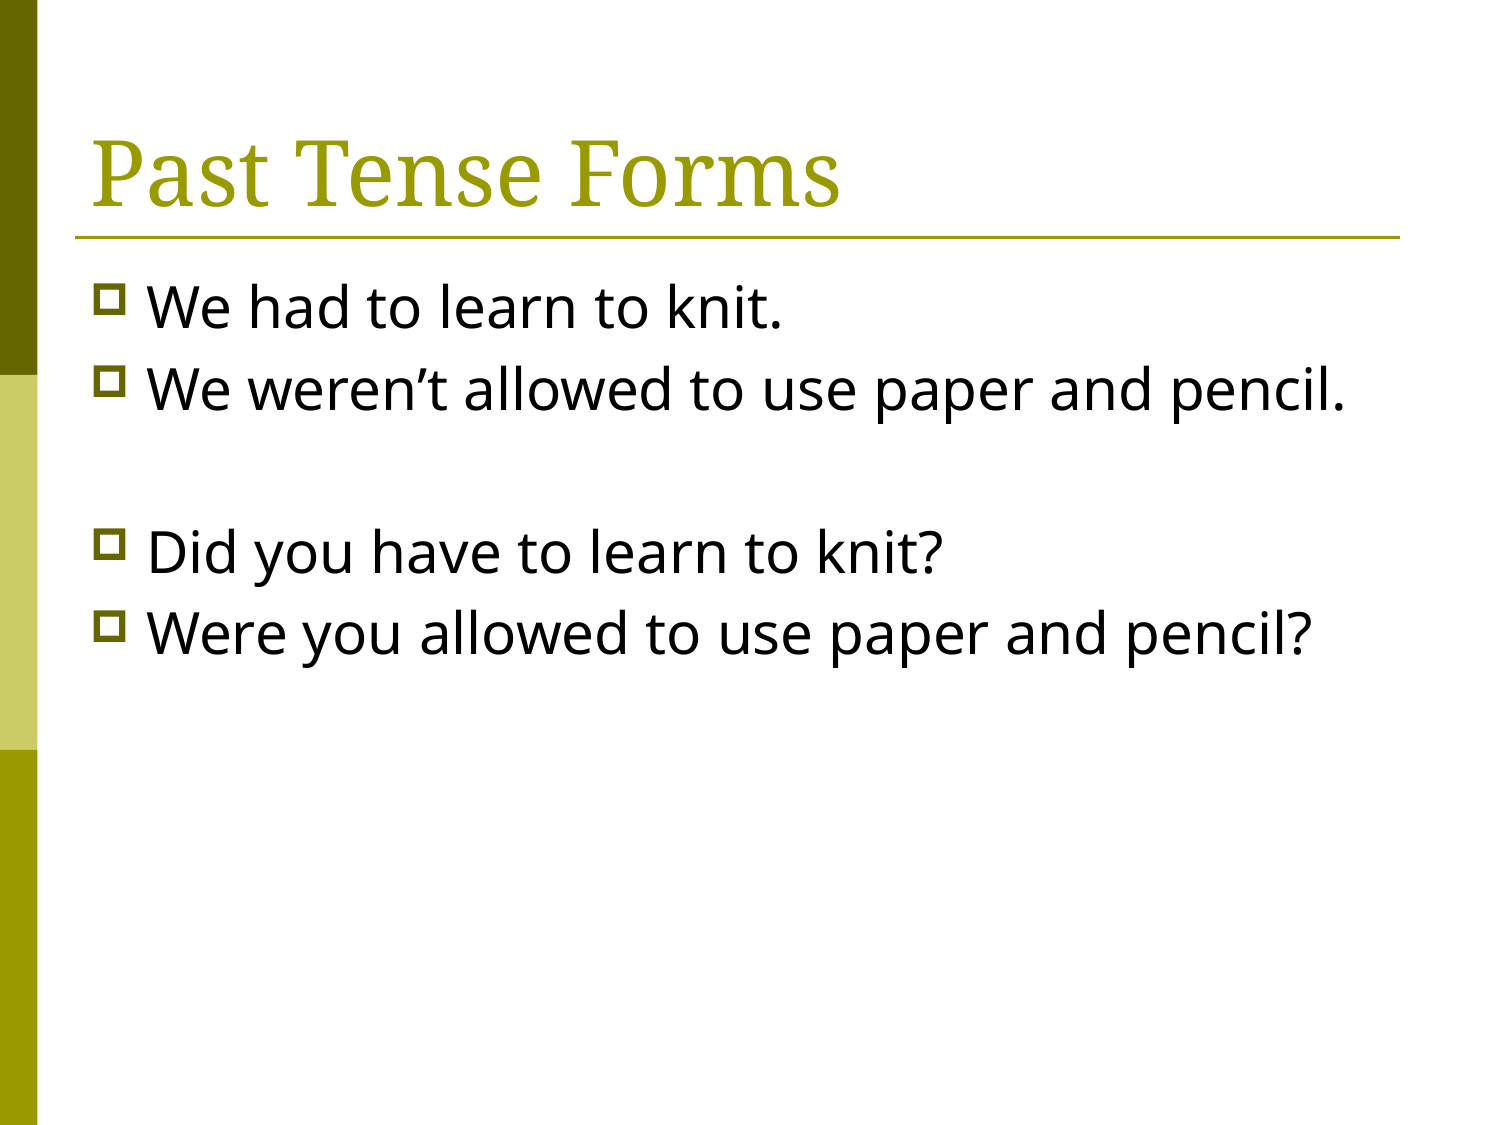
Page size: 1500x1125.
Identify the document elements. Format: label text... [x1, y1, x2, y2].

list We had to learn to knit. We weren’t allowed to use paper and pencil. Did you have to learn to knit? Were you allowed to use paper and pencil? [75, 262, 1425, 1006]
title Past Tense Forms [75, 45, 1425, 233]
